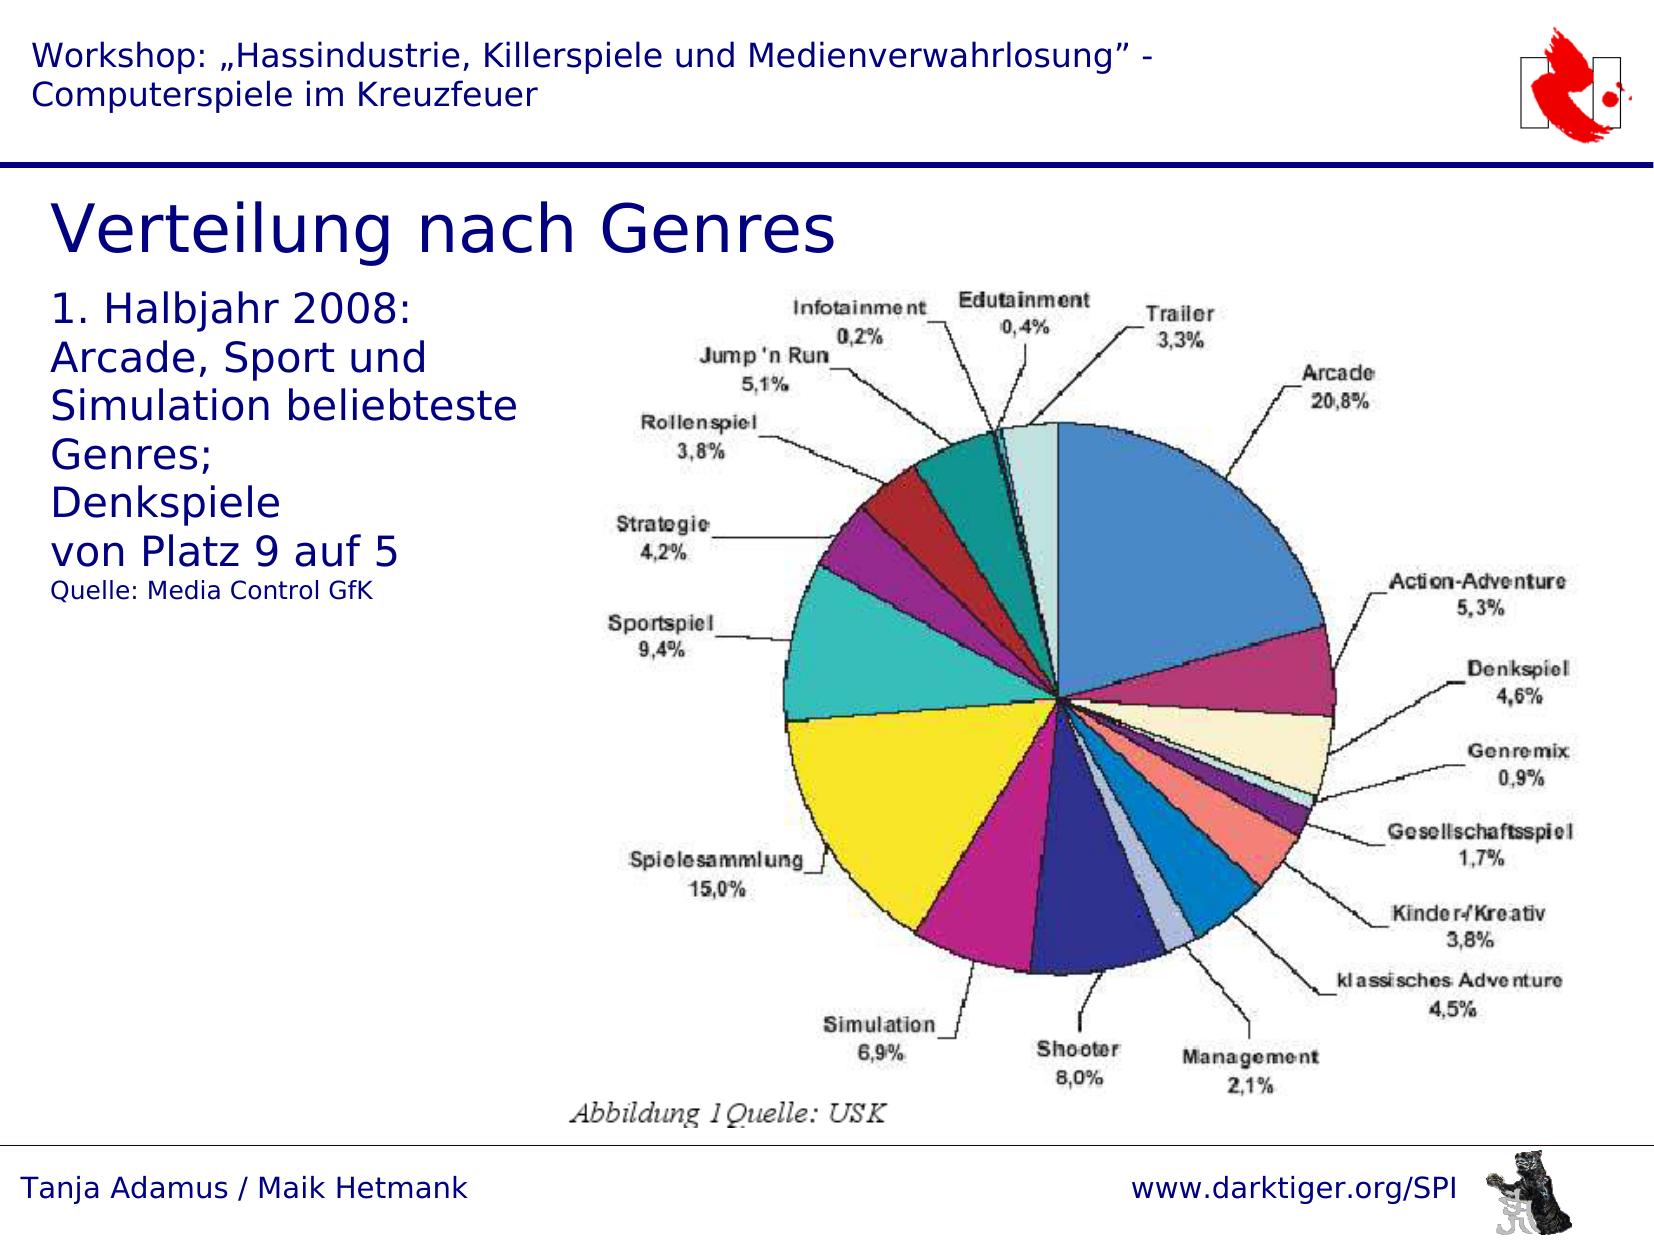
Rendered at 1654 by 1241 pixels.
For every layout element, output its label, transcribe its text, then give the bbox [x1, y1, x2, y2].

text_box Verteilung nach Genres [35, 183, 1512, 276]
picture [561, 285, 1596, 1128]
text_box Workshop: „Hassindustrie, Killerspiele und Medienverwahrlosung” - Computerspiele im Kreuzfeuer [16, 29, 1418, 178]
text_box 1. Halbjahr 2008: Arcade, Sport und Simulation beliebteste Genres; Denkspiele von Platz 9 auf 5 Quelle: Media Control GfK [35, 277, 621, 613]
picture [1503, 16, 1632, 148]
picture [1486, 1150, 1572, 1235]
